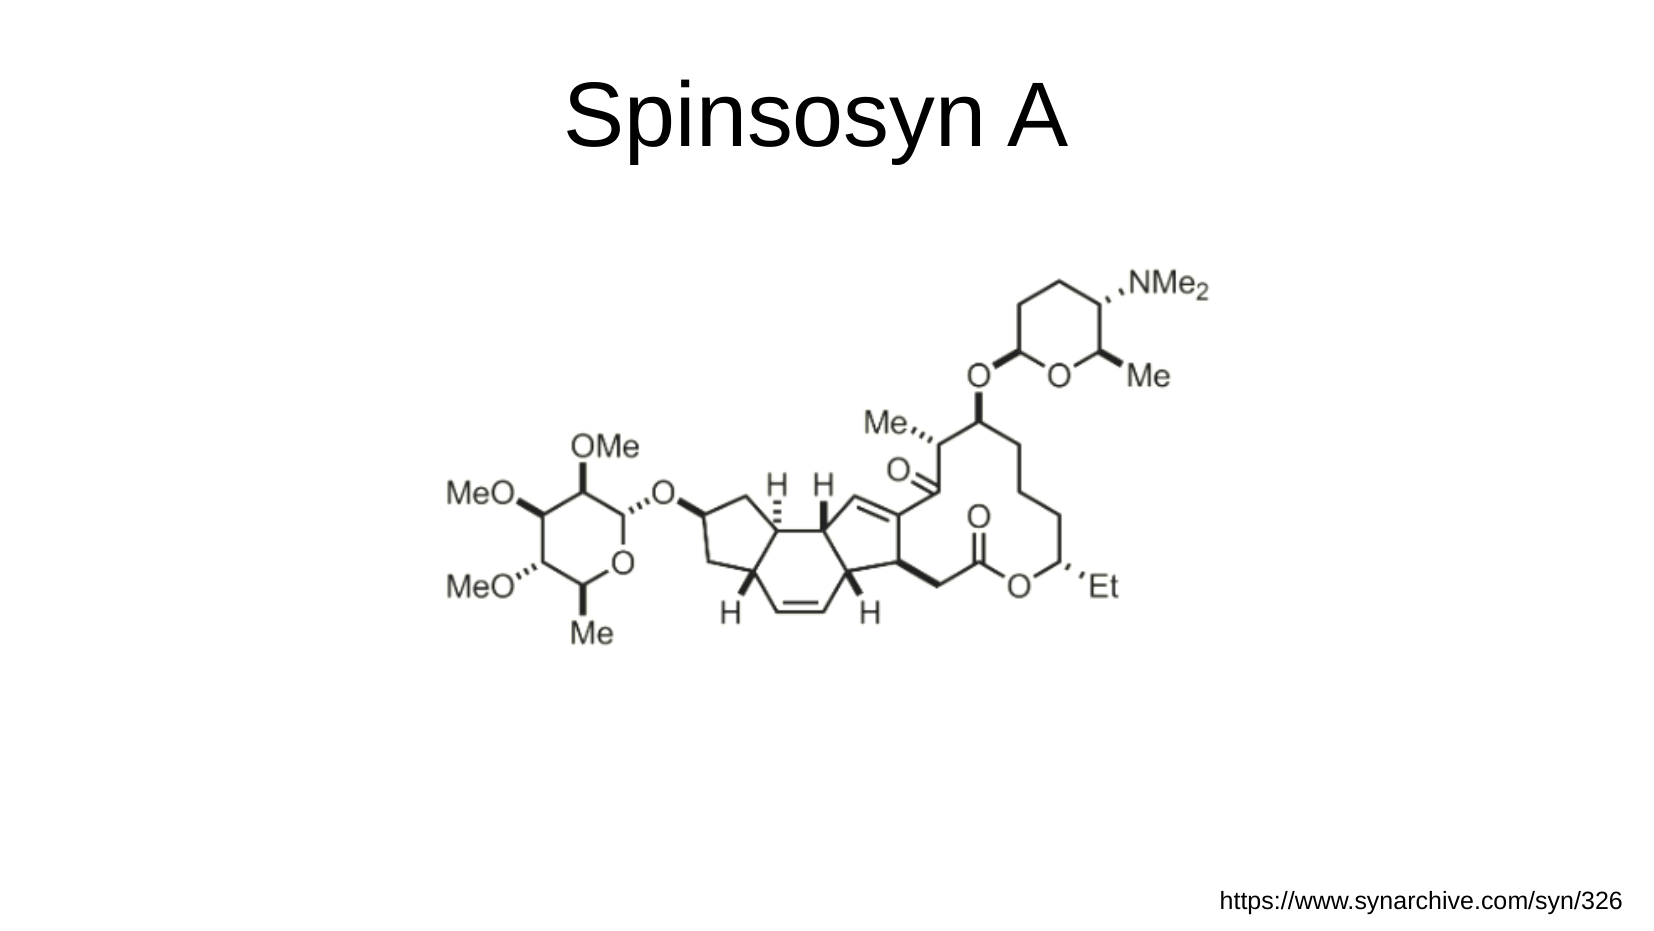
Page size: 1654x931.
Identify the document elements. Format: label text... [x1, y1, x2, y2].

title Spinsosyn A [82, 37, 1571, 193]
picture [379, 248, 1312, 688]
text_box https://www.synarchive.com/syn/326 [1204, 879, 1654, 931]
